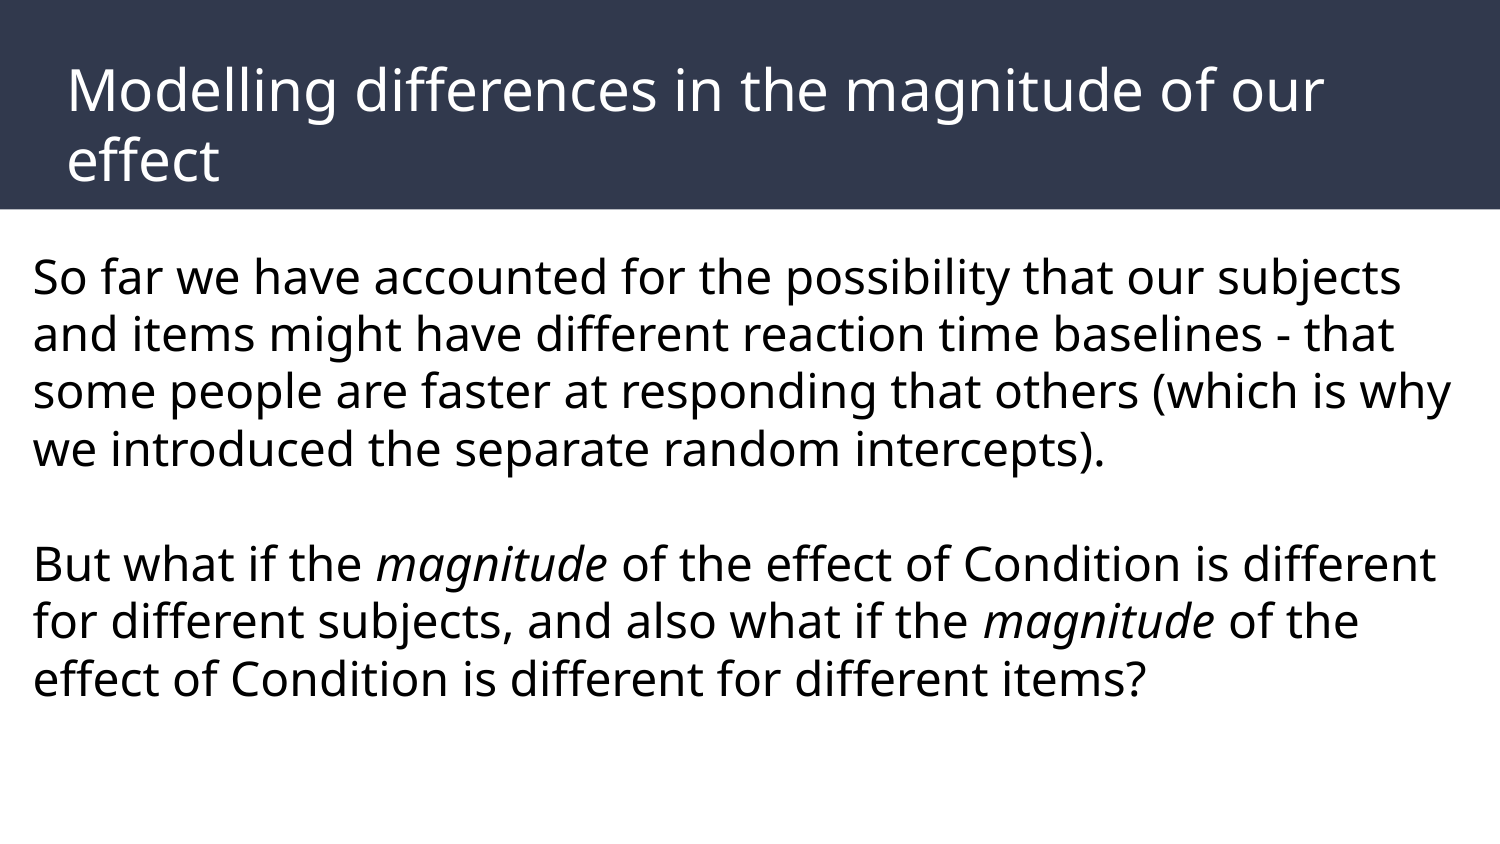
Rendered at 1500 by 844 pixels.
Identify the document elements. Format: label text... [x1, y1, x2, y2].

title Modelling differences in the magnitude of our effect [51, 37, 1449, 140]
text_box So far we have accounted for the possibility that our subjects and items might have different reaction time baselines - that some people are faster at responding that others (which is why we introduced the separate random intercepts). But what if the magnitude of the effect of Condition is different for different subjects, and also what if the magnitude of the effect of Condition is different for different items? [17, 231, 1471, 815]
